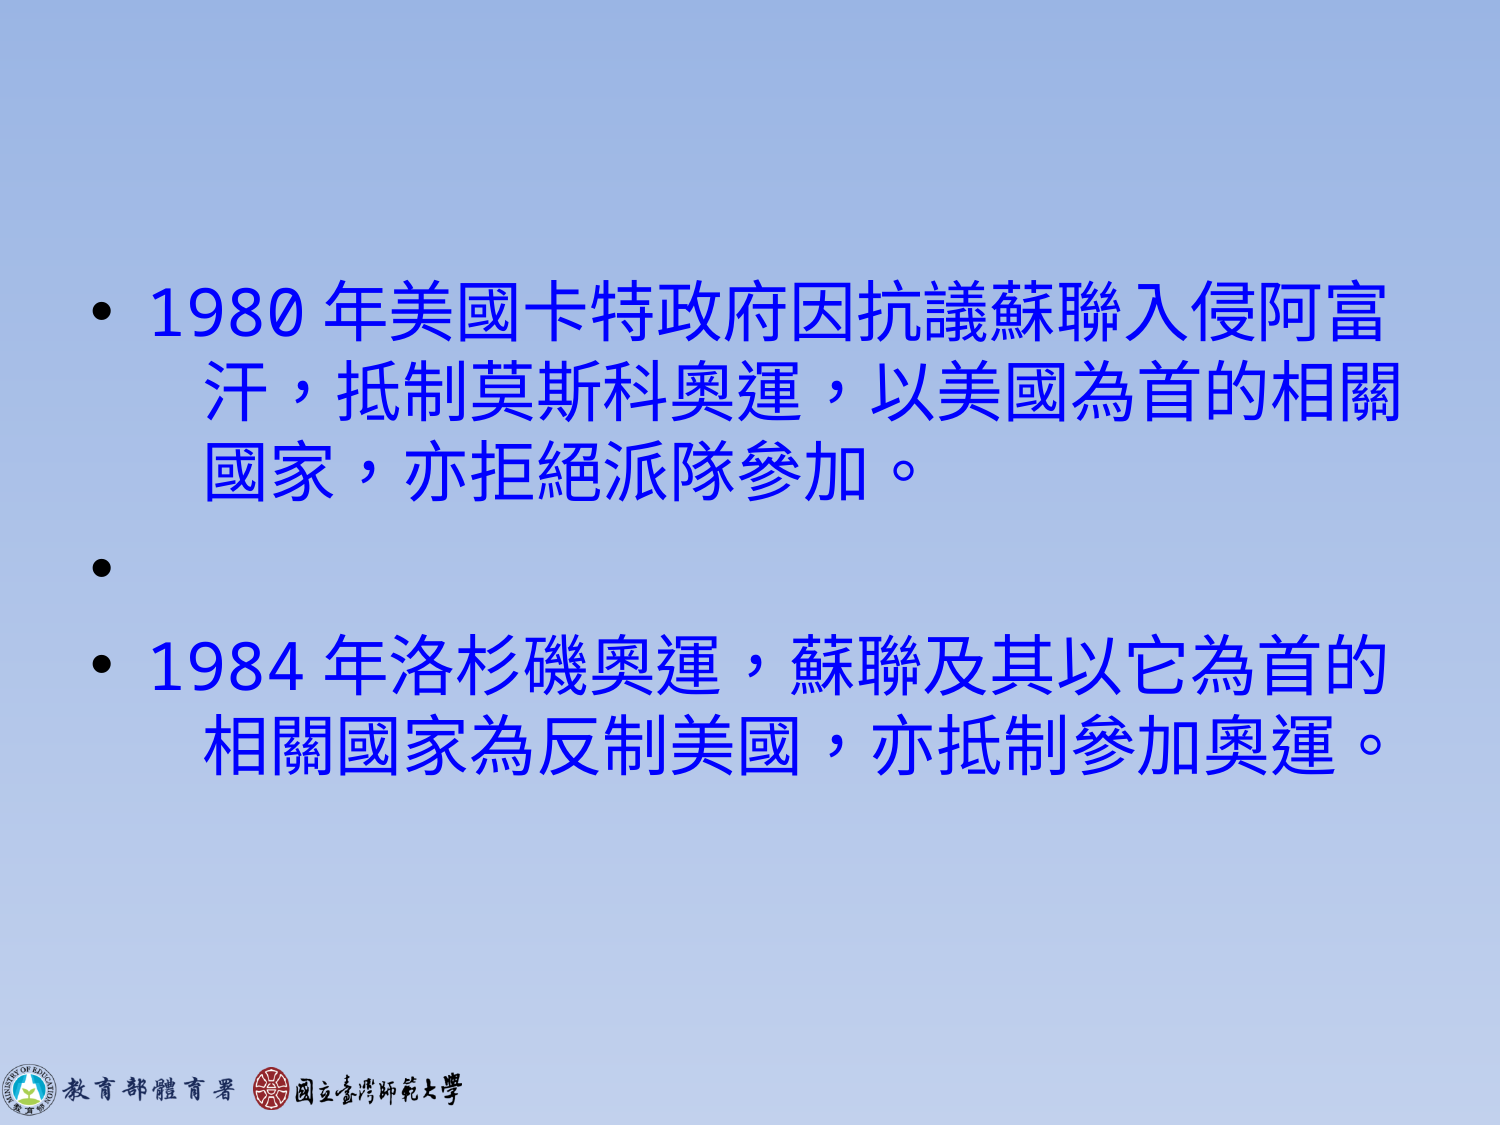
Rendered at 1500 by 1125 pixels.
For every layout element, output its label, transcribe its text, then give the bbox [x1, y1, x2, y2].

list 1980年美國卡特政府因抗議蘇聯入侵阿富汗，抵制莫斯科奧運，以美國為首的相關國家，亦拒絕派隊參加。 1984年洛杉磯奧運，蘇聯及其以它為首的相關國家為反制美國，亦抵制參加奧運。 [75, 262, 1426, 1005]
